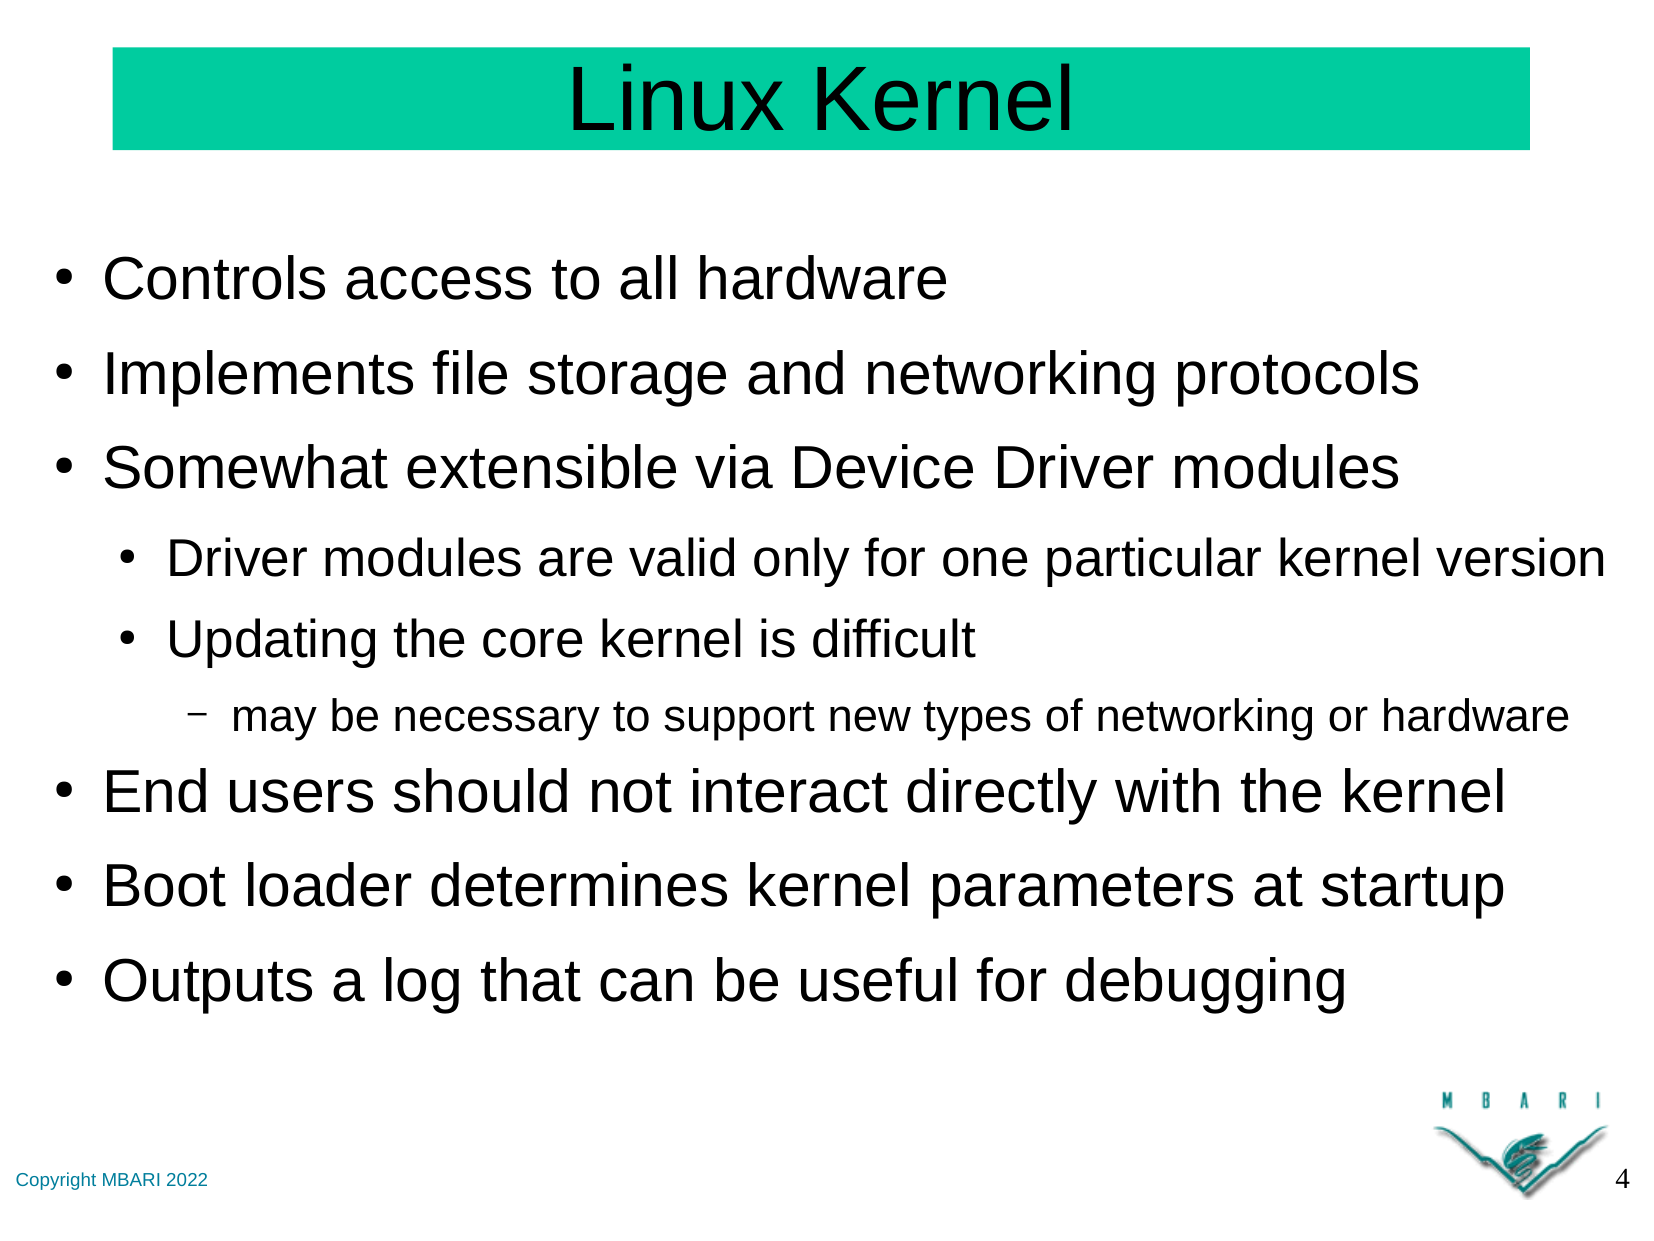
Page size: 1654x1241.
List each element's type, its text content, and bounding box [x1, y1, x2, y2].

title Linux Kernel [112, 47, 1530, 150]
list Controls access to all hardware Implements file storage and networking protocols Somewhat extensible via Device Driver modules Driver modules are valid only for one particular kernel version Updating the core kernel is difficult may be necessary to support new types of networking or hardware End users should not interact directly with the kernel Boot loader determines kernel parameters at startup Outputs a log that can be useful for debugging [37, 150, 1613, 1044]
picture [1426, 1091, 1613, 1200]
